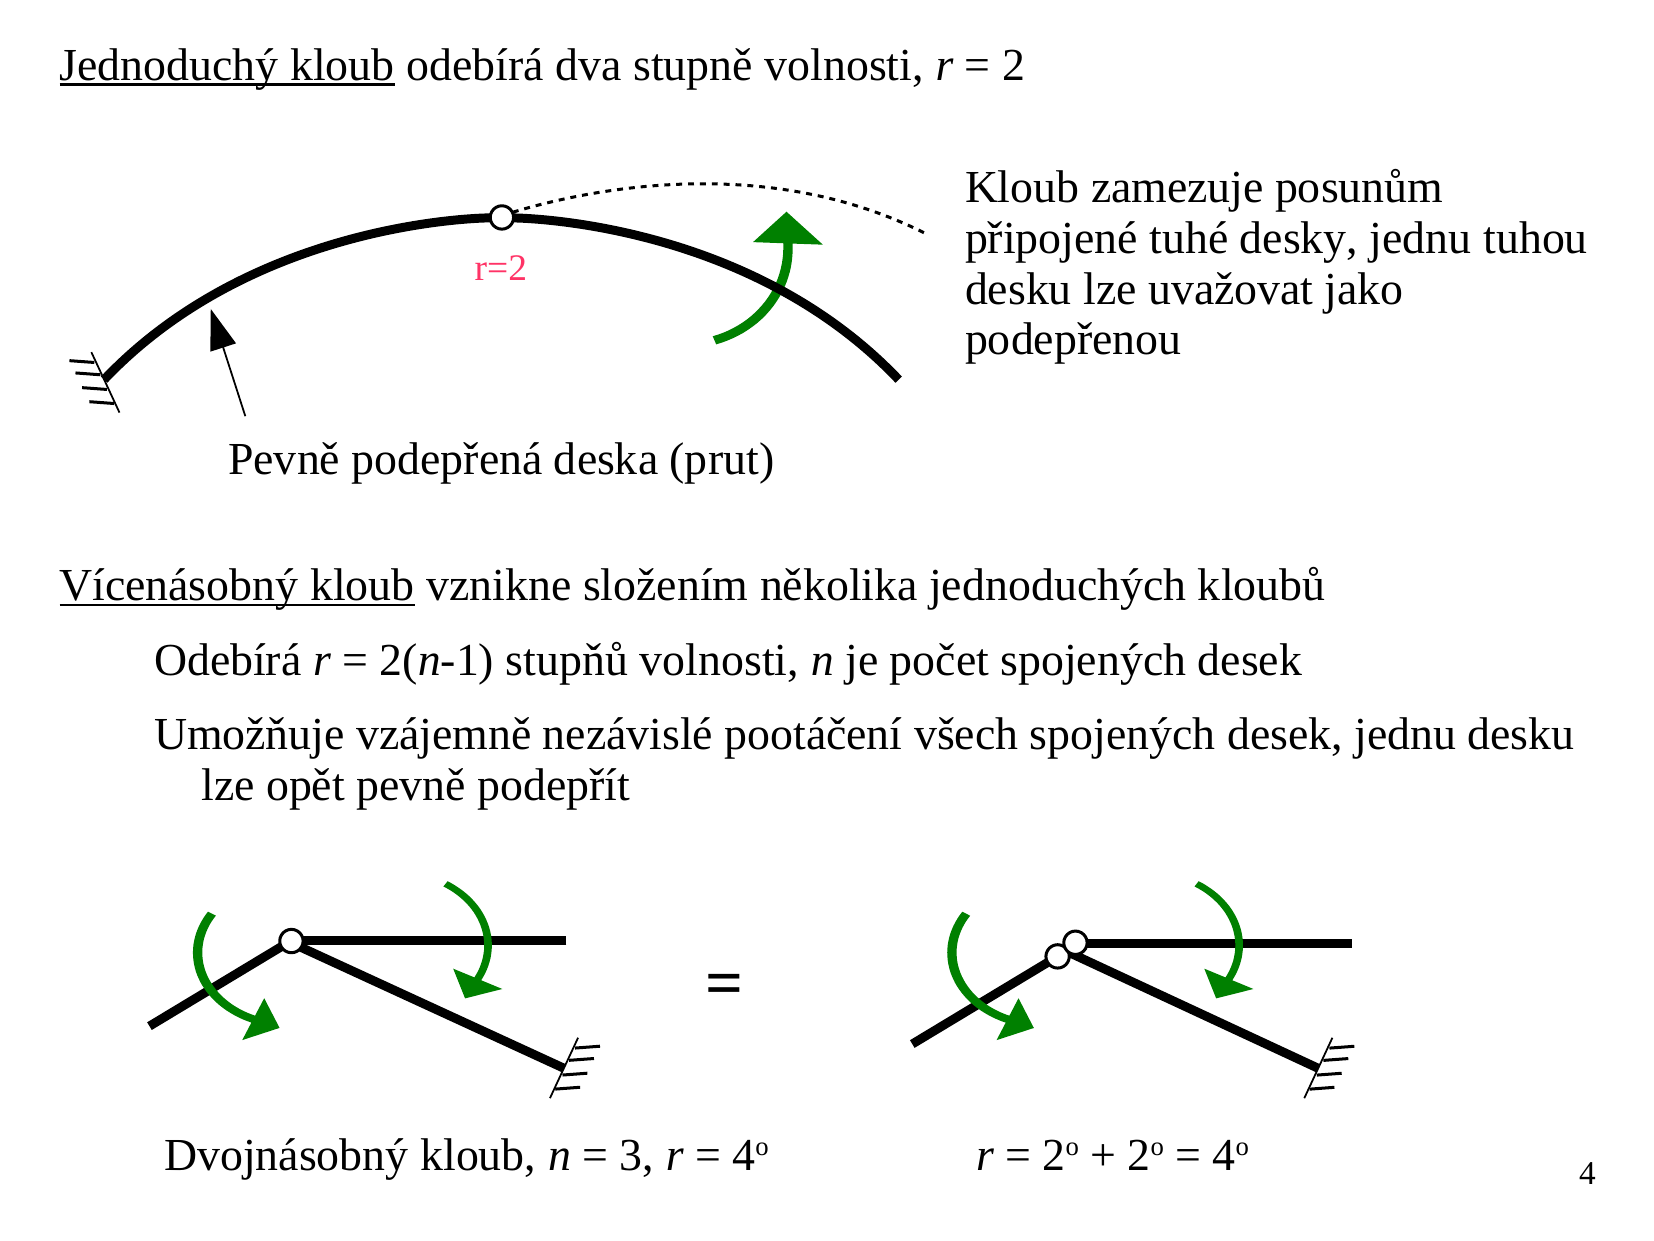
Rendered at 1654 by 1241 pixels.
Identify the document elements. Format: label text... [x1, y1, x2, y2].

text_box Dvojnásobný kloub, n = 3, r = 4o r = 2o + 2o = 4o [149, 1122, 1501, 1193]
text_box [1045, 931, 1088, 969]
text_box [490, 205, 514, 230]
text_box [947, 911, 1034, 1041]
text_box [712, 291, 780, 345]
text_box [279, 929, 304, 953]
text_box Kloub zamezuje posunům připojené tuhé desky, jednu tuhou desku lze uvažovat jako podepřenou [950, 154, 1622, 524]
text_box [192, 911, 280, 1041]
text_box Pevně podepřená deska (prut) [213, 426, 829, 498]
text_box = [690, 938, 847, 1041]
text_box [753, 211, 823, 286]
text_box r=2 [459, 239, 563, 301]
list Jednoduchý kloub odebírá dva stupně volnosti, r = 2 Vícenásobný kloub vznikne složením několika jednoduchých kloubů Odebírá r = 2(n-1) stupňů volnosti, n je počet spojených desek Umožňuje vzájemně nezávislé pootáčení všech spojených desek, jednu desku lze opět pevně podepřít [59, 39, 1596, 863]
text_box [443, 881, 503, 999]
text_box [1194, 881, 1254, 999]
